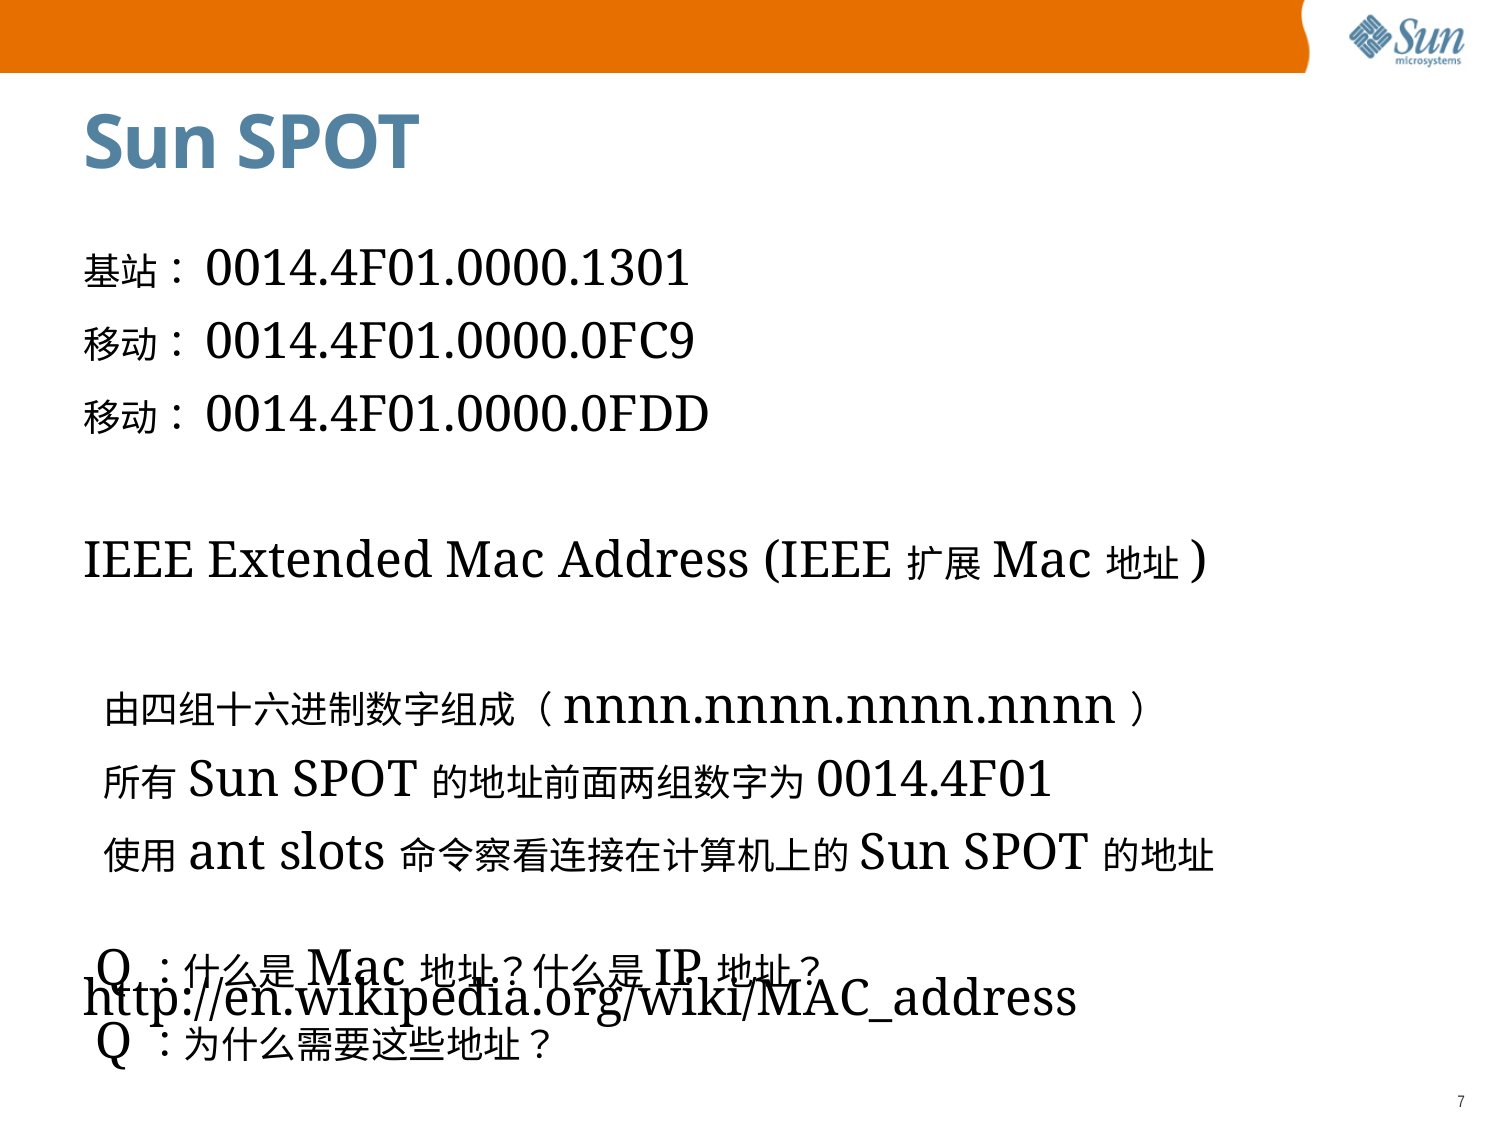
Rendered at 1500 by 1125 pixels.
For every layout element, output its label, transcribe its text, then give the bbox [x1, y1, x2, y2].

title Sun SPOT [83, 94, 1446, 199]
picture [0, 0, 1500, 73]
text_box 基站：0014.4F01.0000.1301 移动：0014.4F01.0000.0FC9 移动：0014.4F01.0000.0FDD IEEE Extended Mac Address (IEEE扩展Mac地址) 由四组十六进制数字组成（nnnn.nnnn.nnnn.nnnn） 所有Sun SPOT的地址前面两组数字为0014.4F01 使用ant slots命令察看连接在计算机上的Sun SPOT的地址 http://en.wikipedia.org/wiki/MAC_address [83, 239, 1213, 931]
text_box Q：什么是Mac地址？什么是IP地址？ Q：为什么需要这些地址？ [95, 938, 785, 1060]
